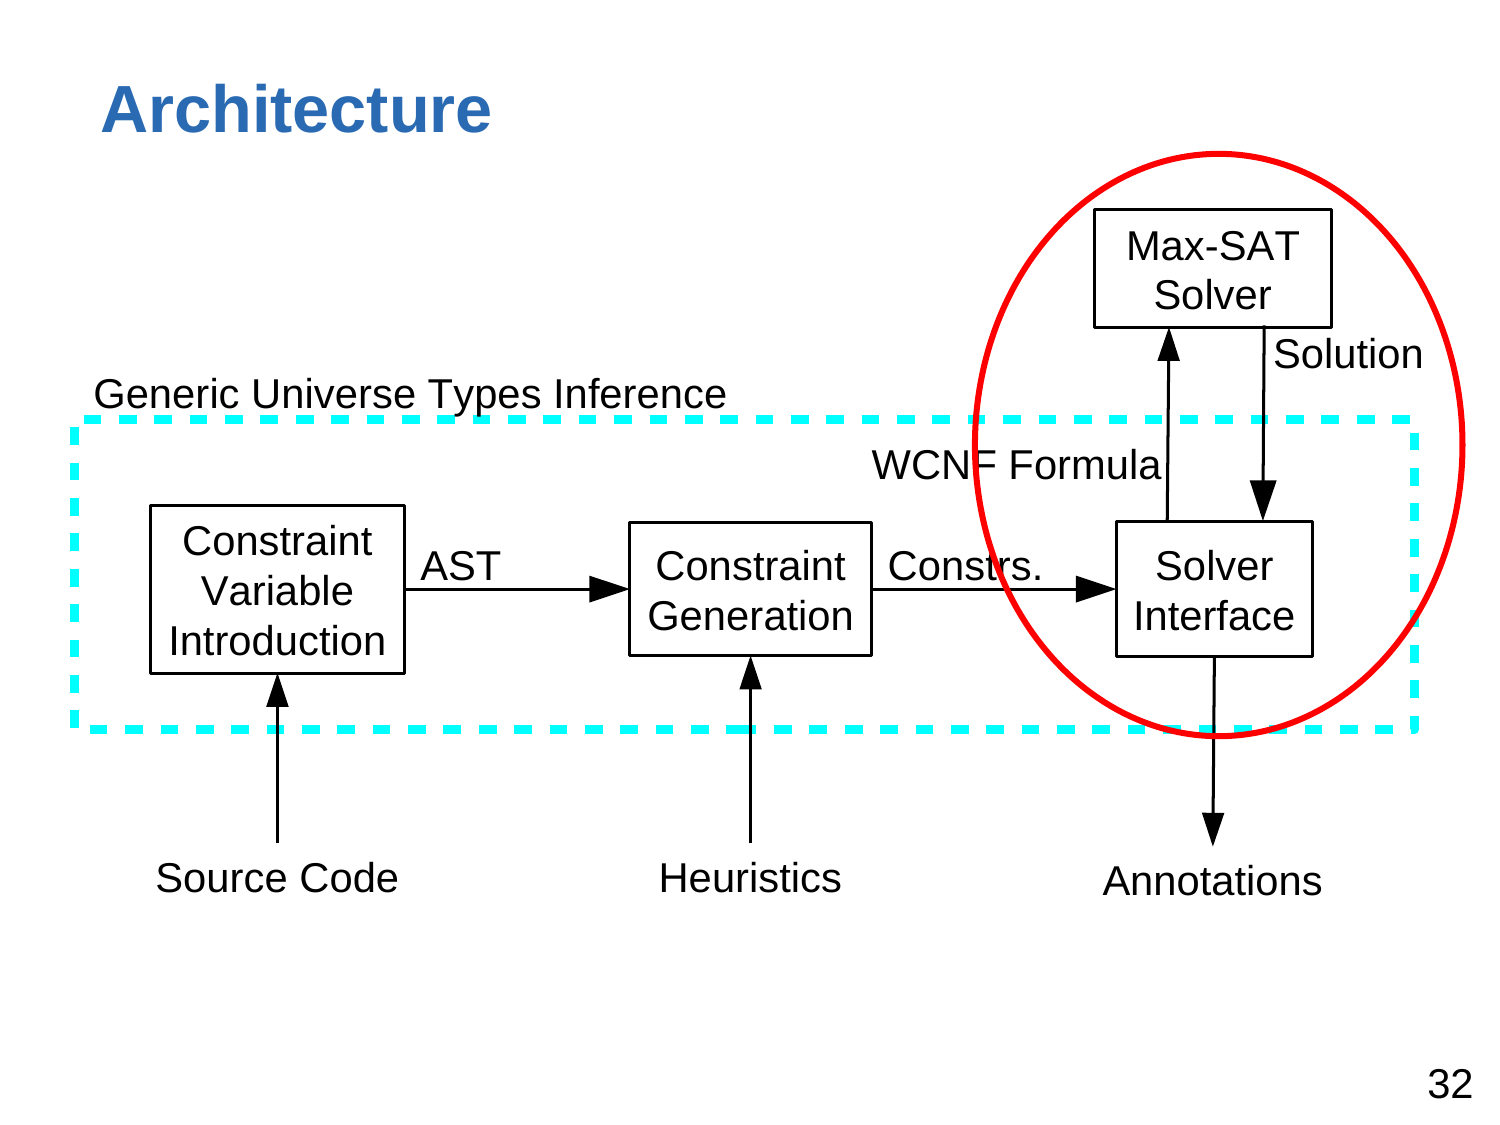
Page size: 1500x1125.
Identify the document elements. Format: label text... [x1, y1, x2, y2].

text_box Max-SAT Solver [1094, 209, 1332, 328]
text_box Source Code [140, 843, 415, 909]
title Architecture [85, 63, 1407, 155]
text_box Generic Universe Types Inference [74, 419, 1154, 730]
text_box Annotations [1087, 846, 1338, 912]
text_box Heuristics [643, 843, 858, 909]
text_box Generic Universe Types Inference [1284, 625, 1415, 730]
text_box Generic Universe Types Inference [978, 419, 1415, 730]
text_box Solution [1215, 319, 1439, 385]
